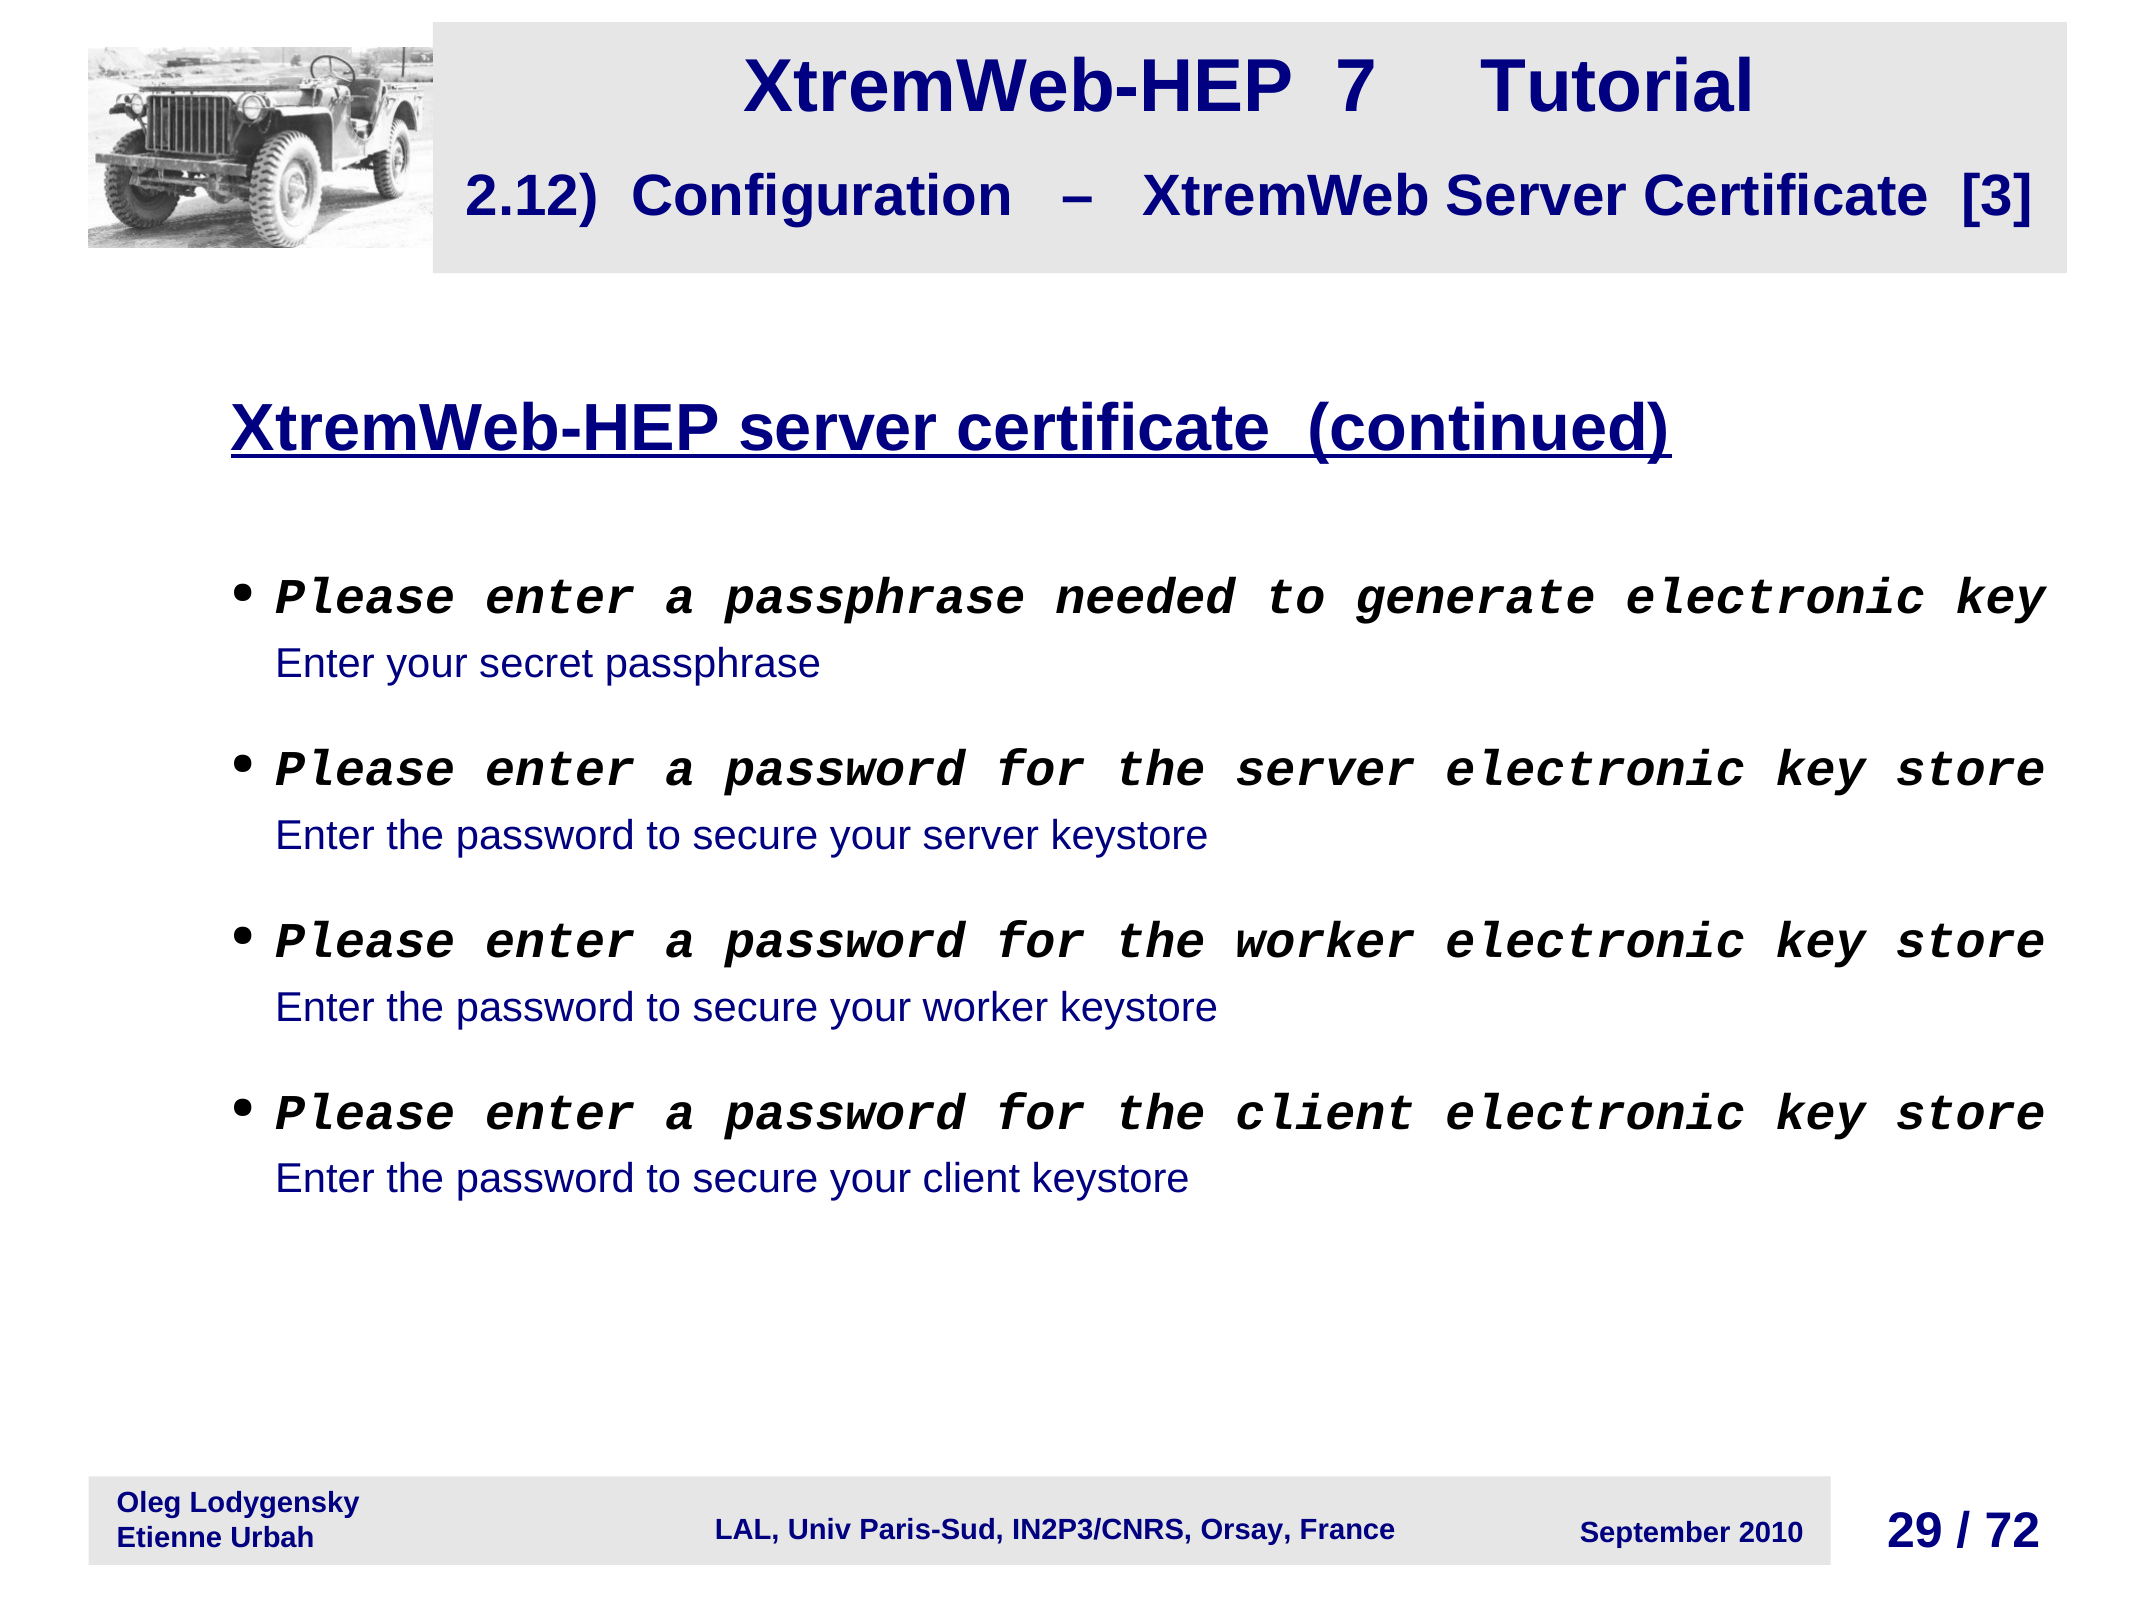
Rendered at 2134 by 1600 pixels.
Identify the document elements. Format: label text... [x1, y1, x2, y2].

title 2.12) Configuration – XtremWeb Server Certificate [3] [442, 118, 2067, 266]
text_box XtremWeb-HEP server certificate (continued) Please enter a passphrase needed to generate electronic key Enter your secret passphrase Please enter a password for the server electronic key store Enter the password to secure your server keystore Please enter a password for the worker electronic key store Enter the password to secure your worker keystore Please enter a password for the client electronic key store Enter the password to secure your client keystore [221, 383, 2067, 1418]
picture [88, 47, 433, 248]
